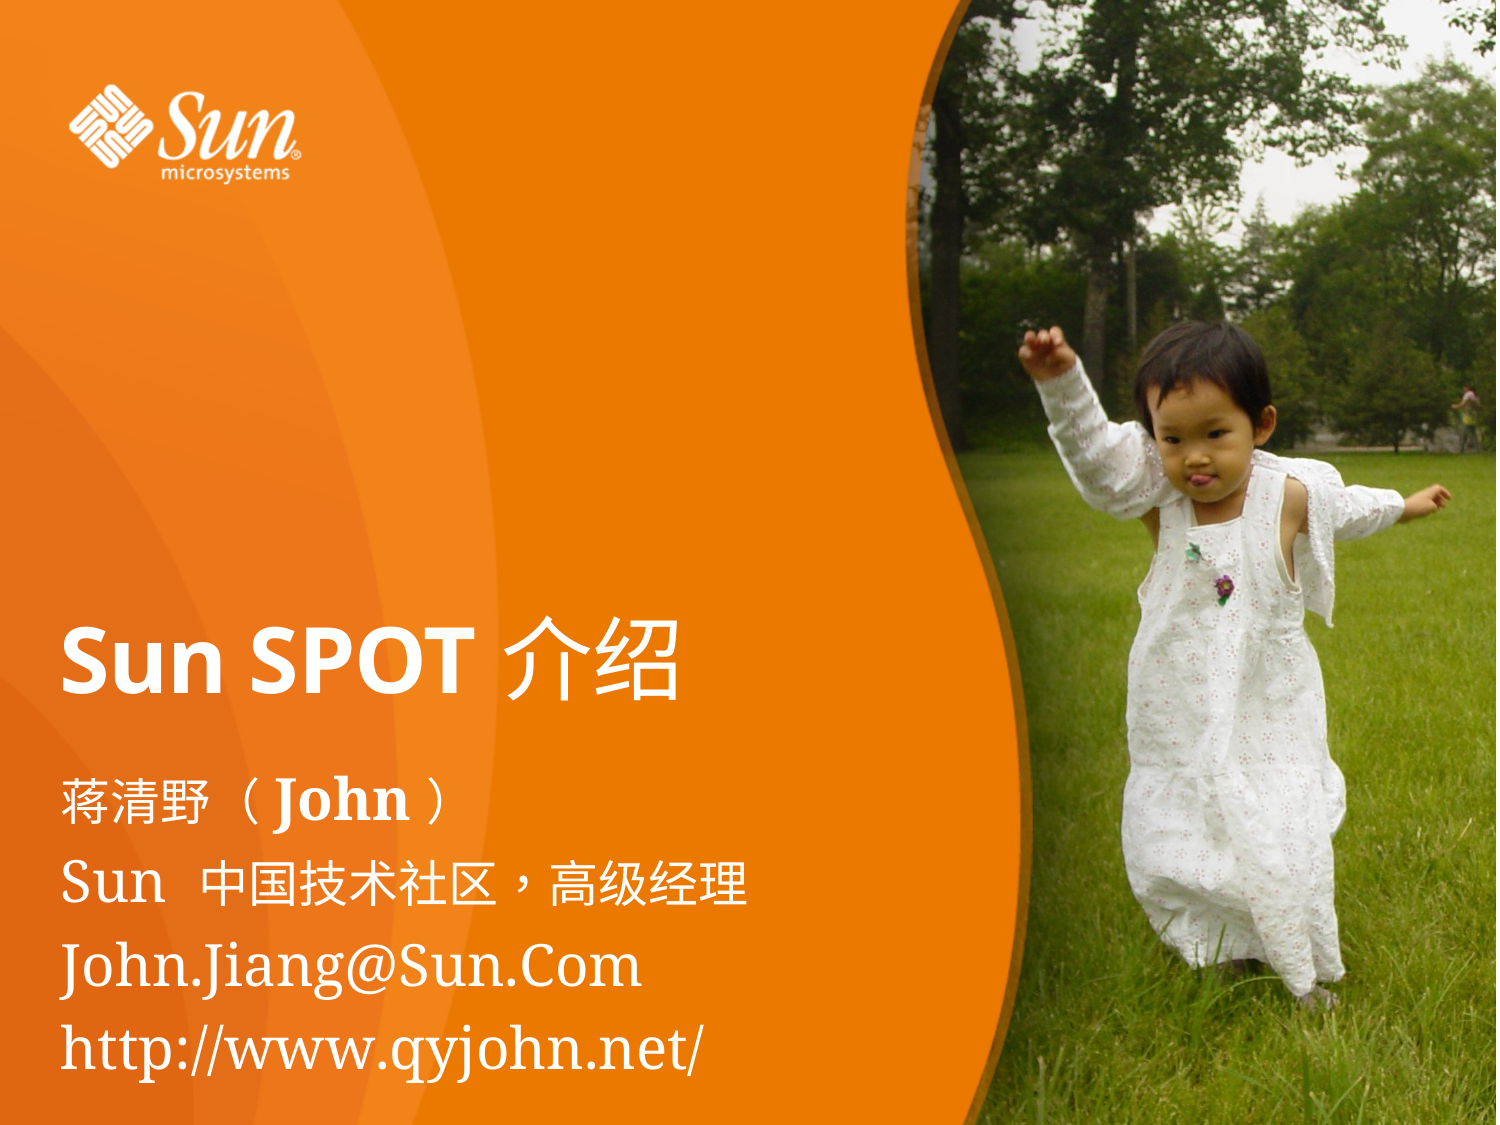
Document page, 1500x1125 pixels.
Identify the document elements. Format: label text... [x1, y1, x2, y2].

title Sun SPOT介绍 [59, 470, 1034, 716]
picture [0, 0, 1500, 1125]
list 蒋清野（John） Sun 中国技术社区，高级经理 John.Jiang@Sun.Com http://www.qyjohn.net/ [60, 766, 1051, 1049]
